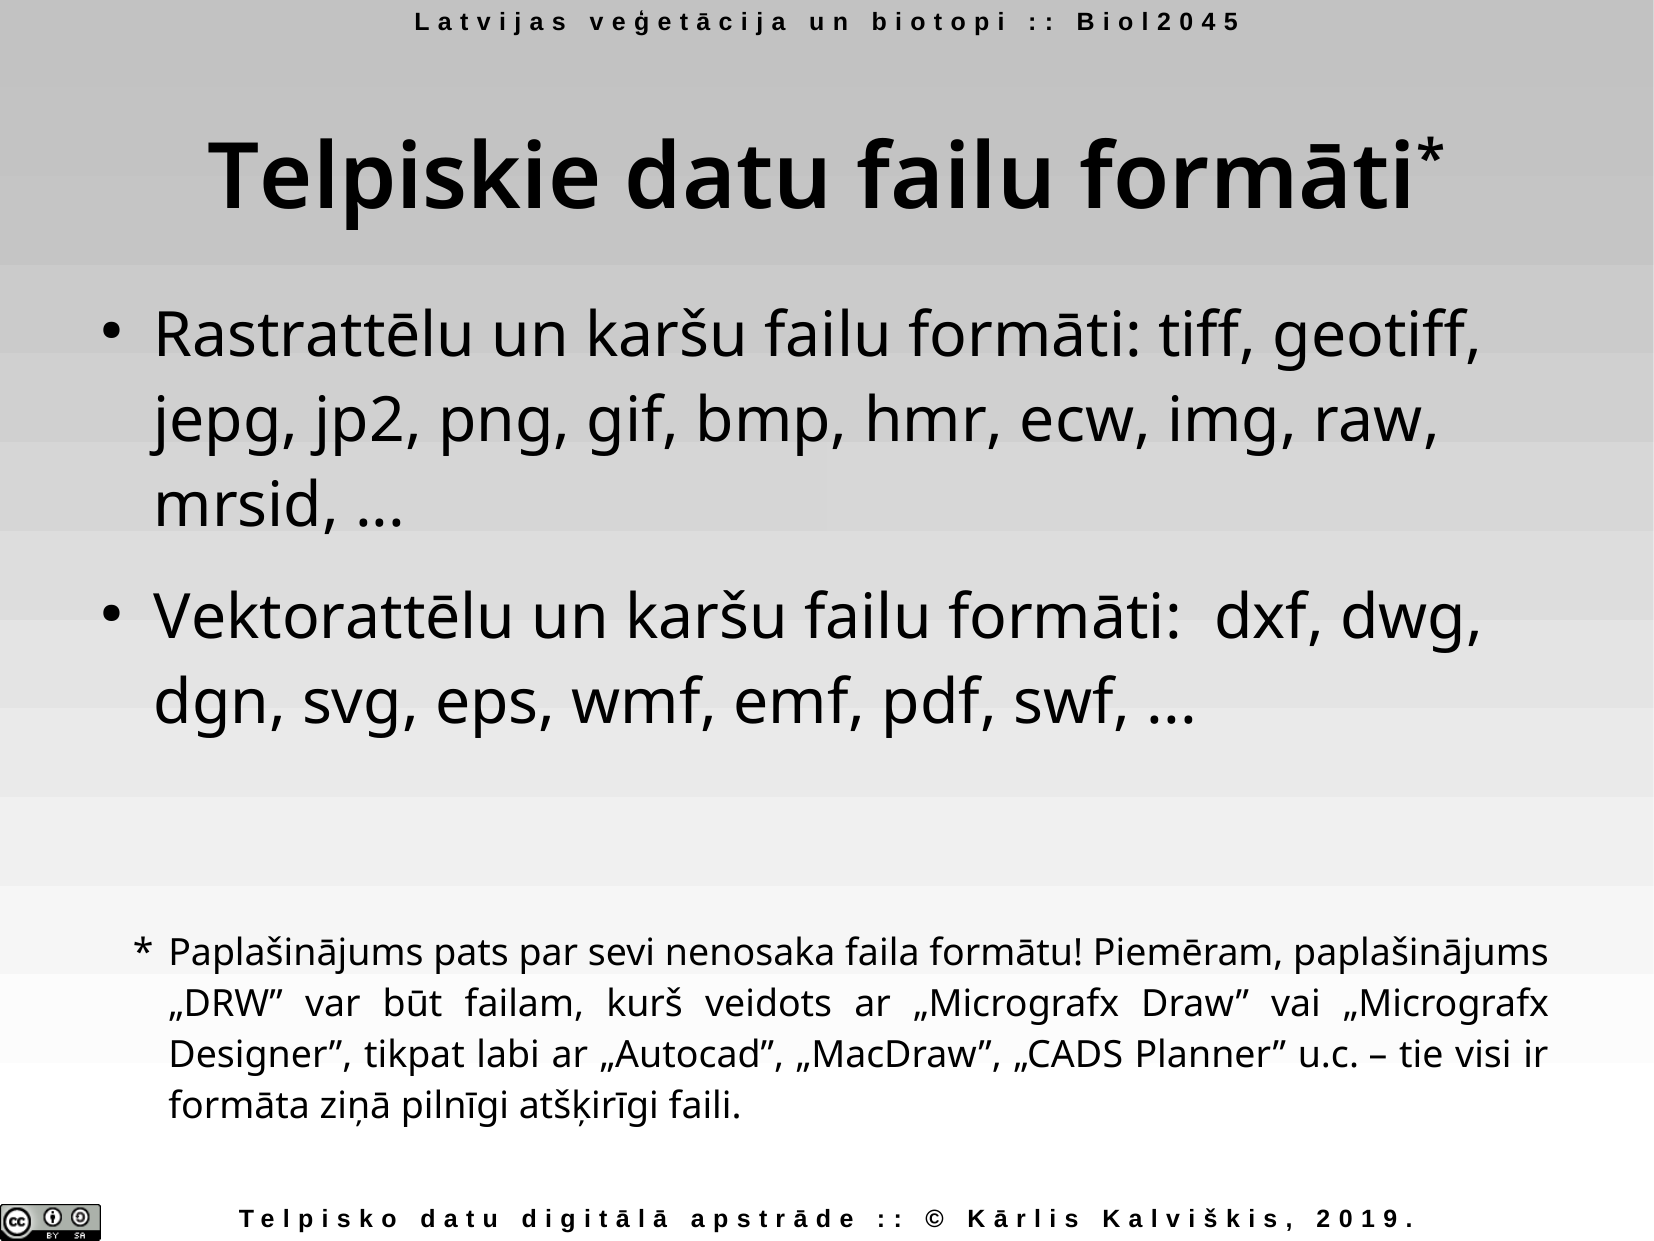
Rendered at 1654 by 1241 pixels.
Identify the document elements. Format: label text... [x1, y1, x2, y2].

list Rastrattēlu un karšu failu formāti: tiff, geotiff, jepg, jp2, png, gif, bmp, hmr, ecw, img, raw, mrsid, ... Vektorattēlu un karšu failu formāti: dxf, dwg, dgn, svg, eps, wmf, emf, pdf, swf, ... [82, 289, 1571, 1113]
text_box * Paplašinājums pats par sevi nenosaka faila formātu! Piemēram, paplašinājums „DRW” var būt failam, kurš veidots ar „Micrografx Draw” vai „Micrografx Designer”, tikpat labi ar „Autocad”, „MacDraw”, „CADS Planner” u.c. – tie visi ir formāta ziņā pilnīgi atšķirīgi faili. [118, 943, 1565, 1138]
title Telpiskie datu failu formāti* [29, 49, 1625, 296]
picture [0, 0, 1654, 1241]
